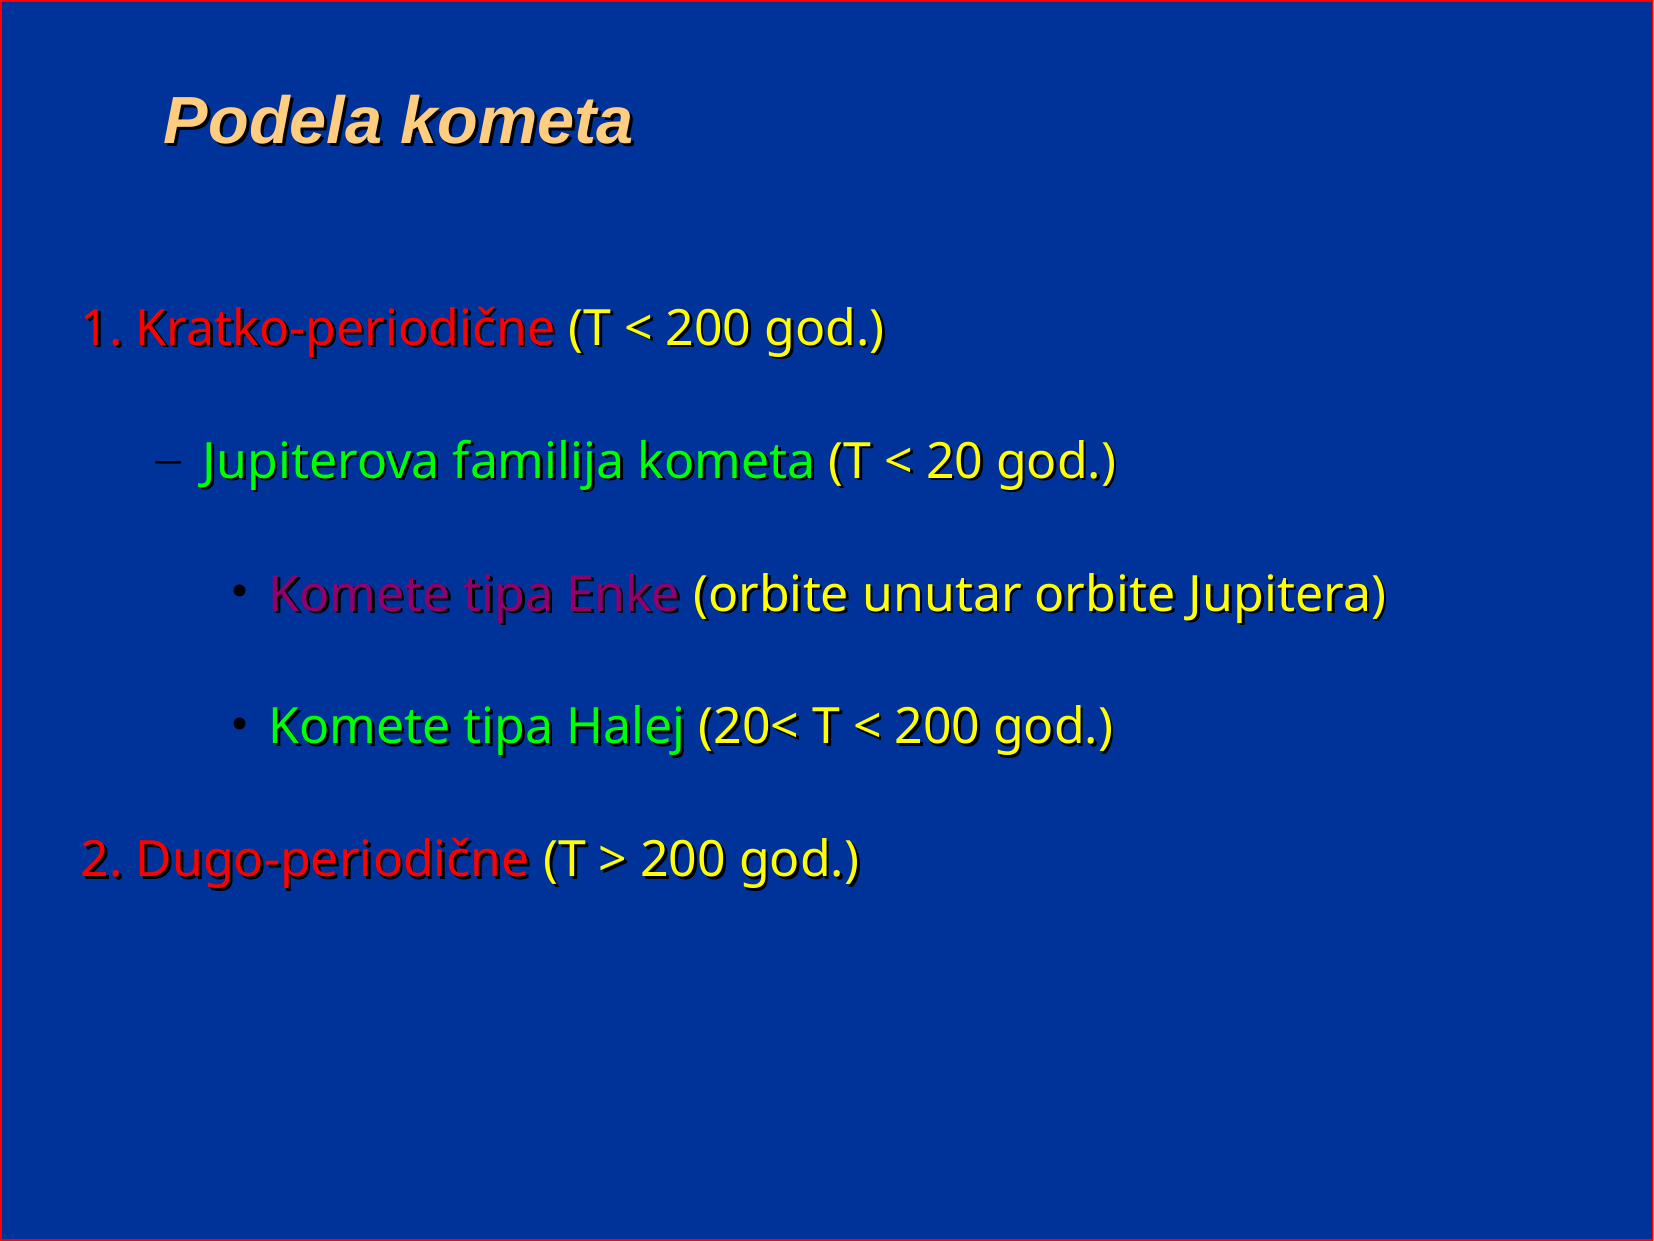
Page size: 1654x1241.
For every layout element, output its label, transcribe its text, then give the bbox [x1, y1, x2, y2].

text_box 1. Kratko-periodične (T < 200 god.) Jupiterova familija kometa (T < 20 god.) Komete tipa Enke (orbite unutar orbite Jupitera) Komete tipa Halej (20< T < 200 god.) 2. Dugo-periodične (T > 200 god.) [66, 287, 1538, 1033]
text_box Podela kometa [148, 0, 1378, 235]
